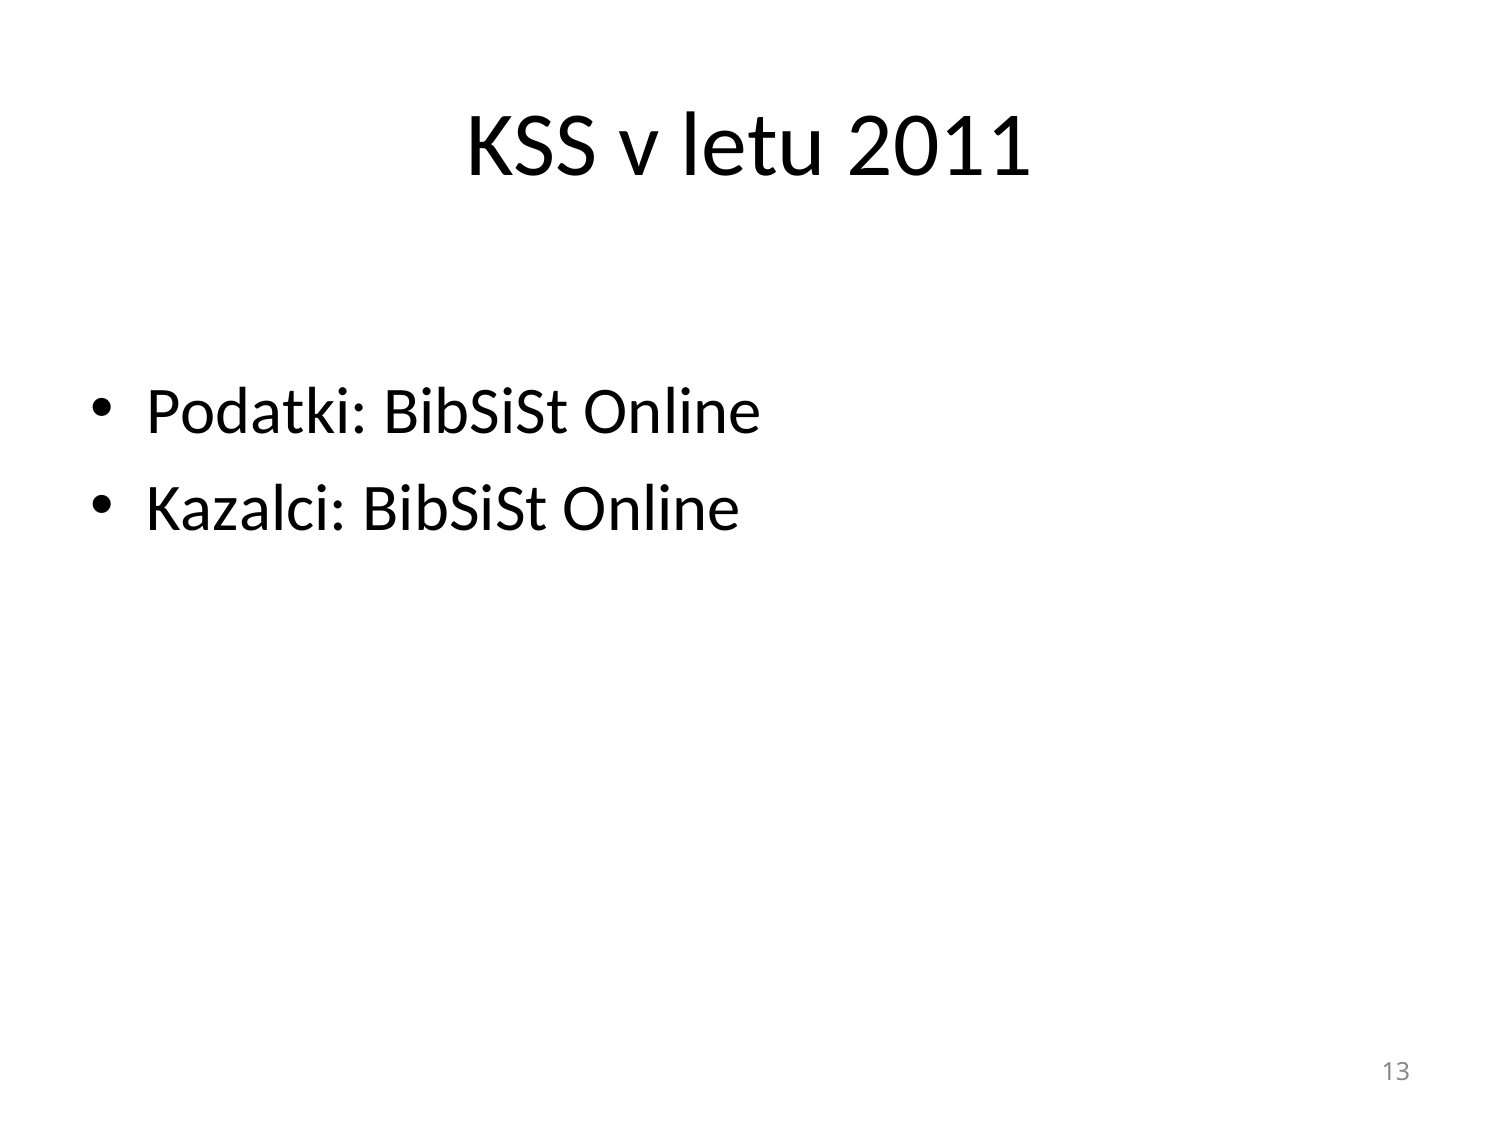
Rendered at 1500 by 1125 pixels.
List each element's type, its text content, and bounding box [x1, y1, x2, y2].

title KSS v letu 2011 [75, 45, 1426, 233]
text_box <number> [1074, 1042, 1426, 1103]
list Podatki: BibSiSt Online Kazalci: BibSiSt Online [75, 262, 1426, 1006]
